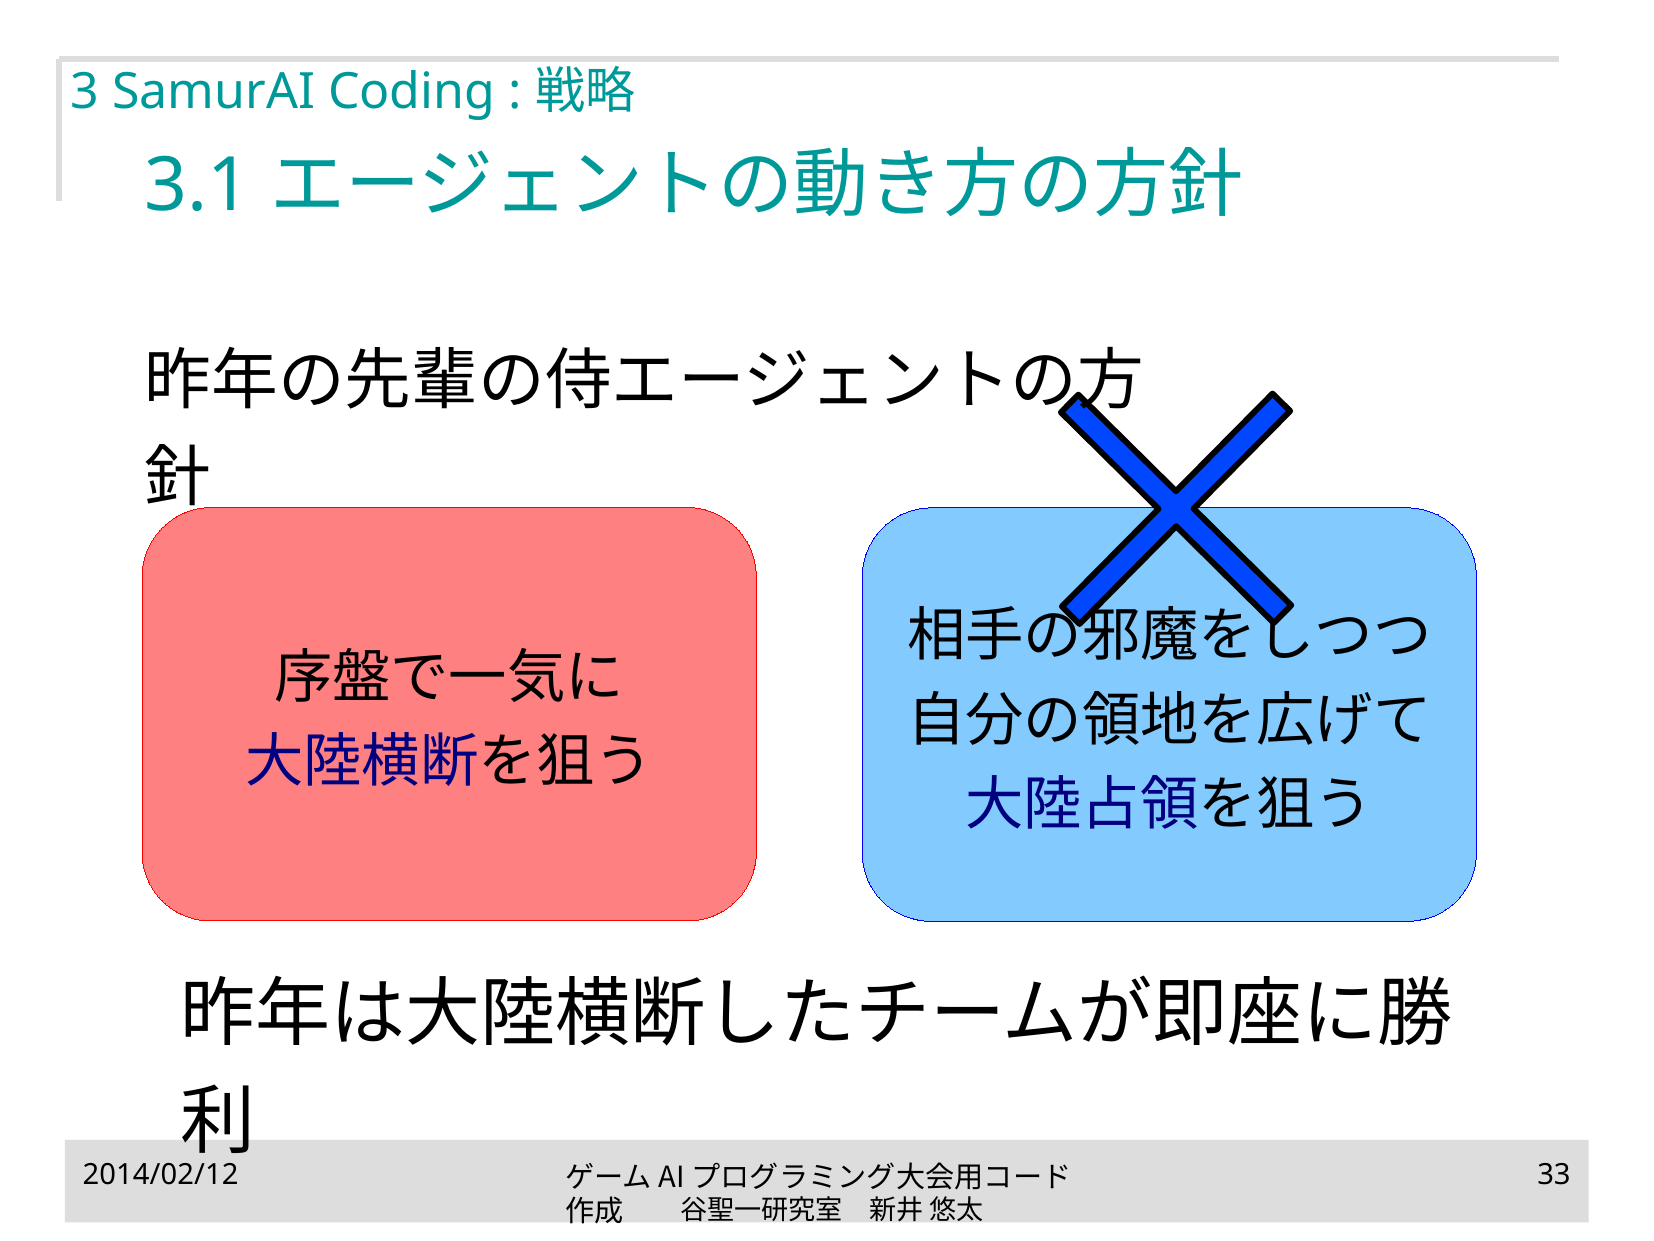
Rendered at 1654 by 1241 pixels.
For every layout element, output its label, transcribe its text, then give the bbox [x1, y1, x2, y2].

text_box 昨年の先輩の侍エージェントの方針 [129, 318, 1205, 401]
text_box 序盤で一気に 大陸横断を狙う [142, 507, 757, 921]
text_box [1060, 393, 1292, 624]
title 3 SamurAI Coding : 戦略 3.1 エージェントの動き方の方針 [70, 79, 1560, 205]
text_box 相手の邪魔をしつつ 自分の領地を広げて 大陸占領を狙う [862, 507, 1477, 922]
text_box 昨年は大陸横断したチームが即座に勝利 [165, 944, 1536, 1035]
